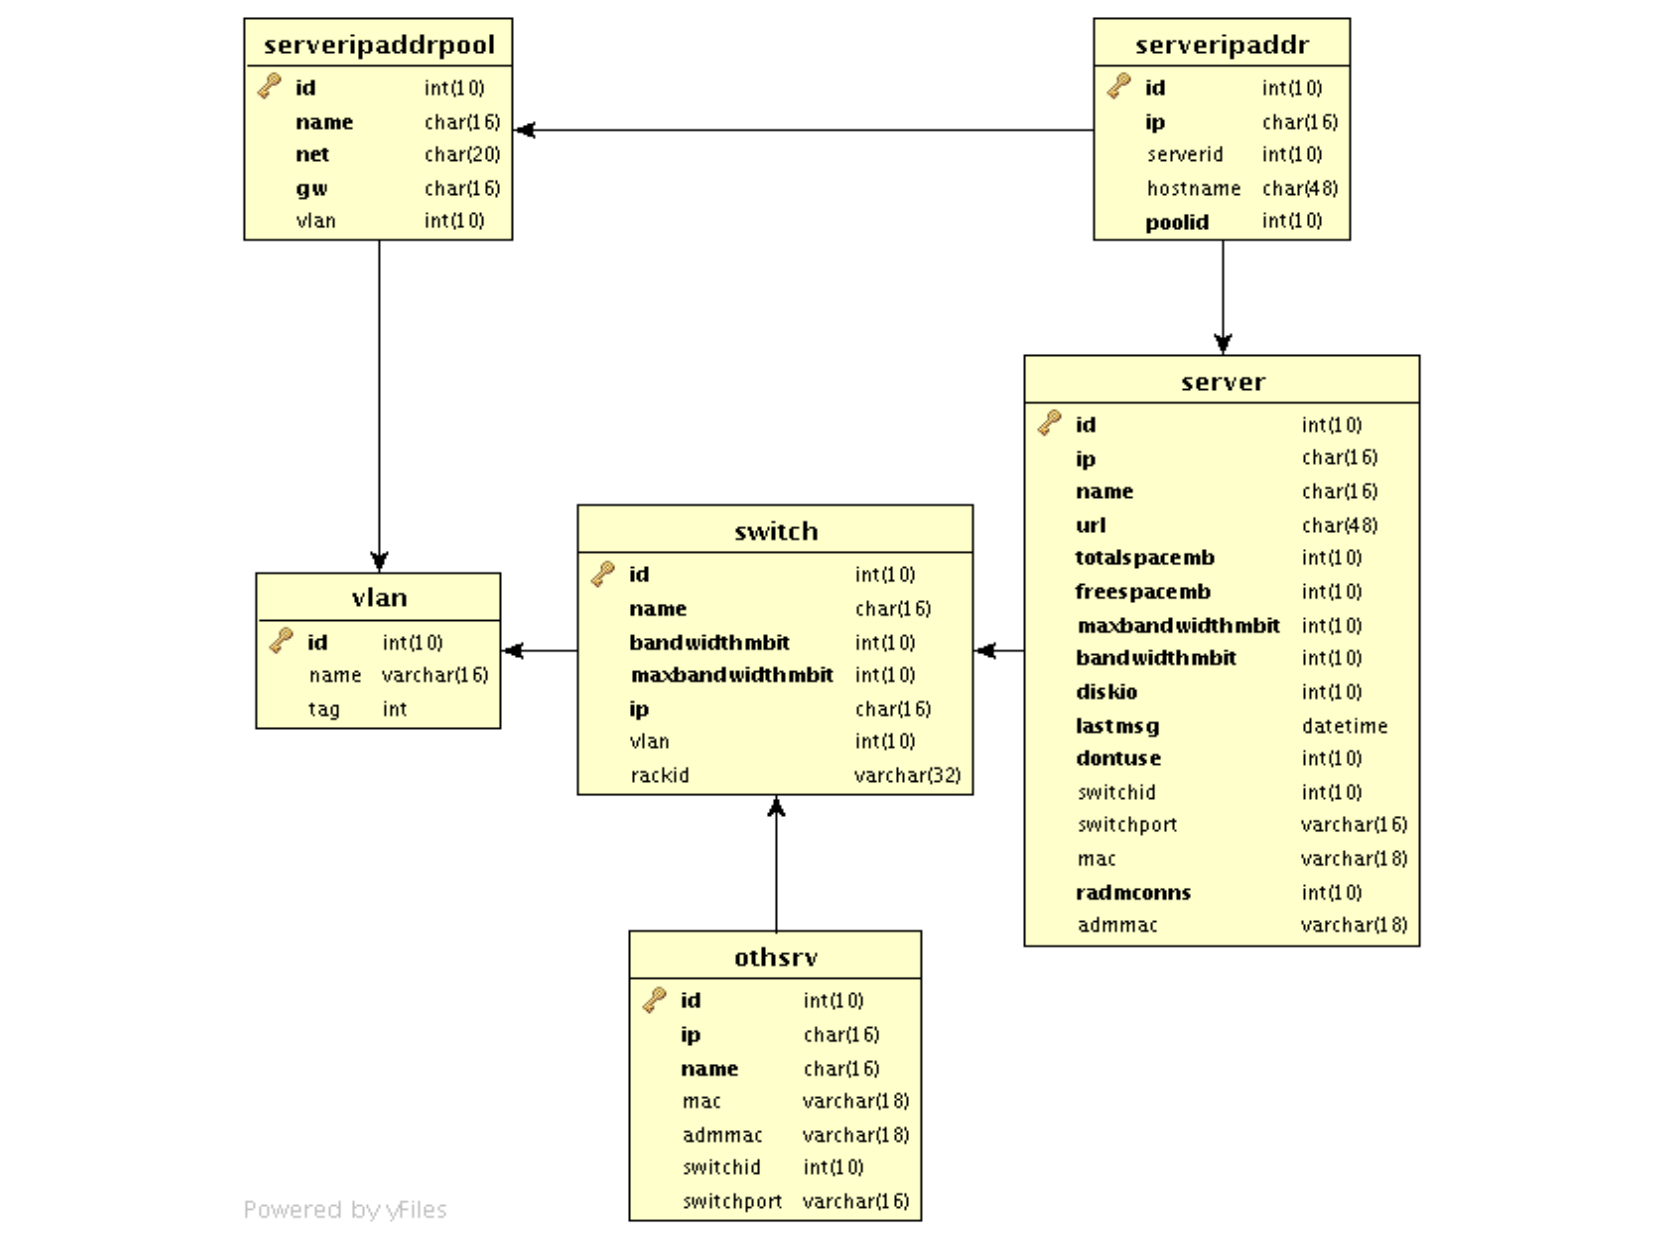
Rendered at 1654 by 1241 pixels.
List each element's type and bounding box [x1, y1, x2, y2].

picture [224, 0, 1441, 1241]
